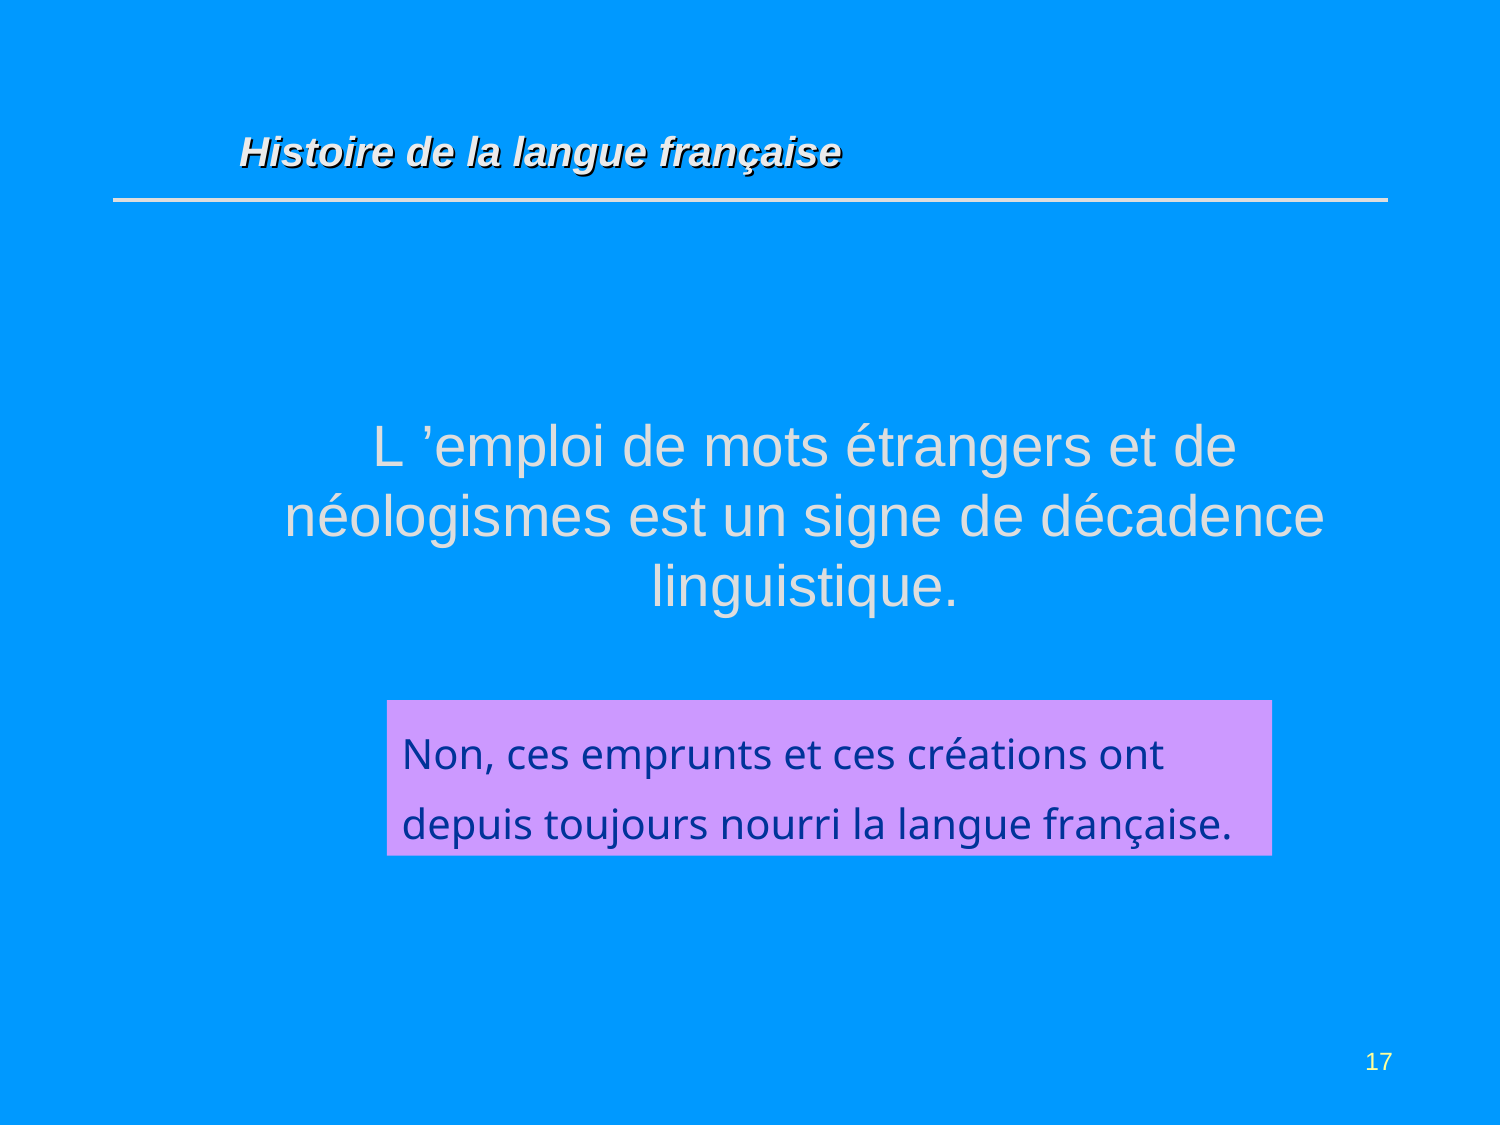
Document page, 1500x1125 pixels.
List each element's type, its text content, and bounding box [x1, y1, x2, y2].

text_box L ’emploi de mots étrangers et de néologismes est un signe de décadence linguistique. Vrai / Faux ? [237, 399, 1375, 786]
text_box Histoire de la langue française [224, 116, 858, 183]
text_box Non, ces emprunts et ces créations ont depuis toujours nourri la langue française. [386, 700, 1273, 856]
